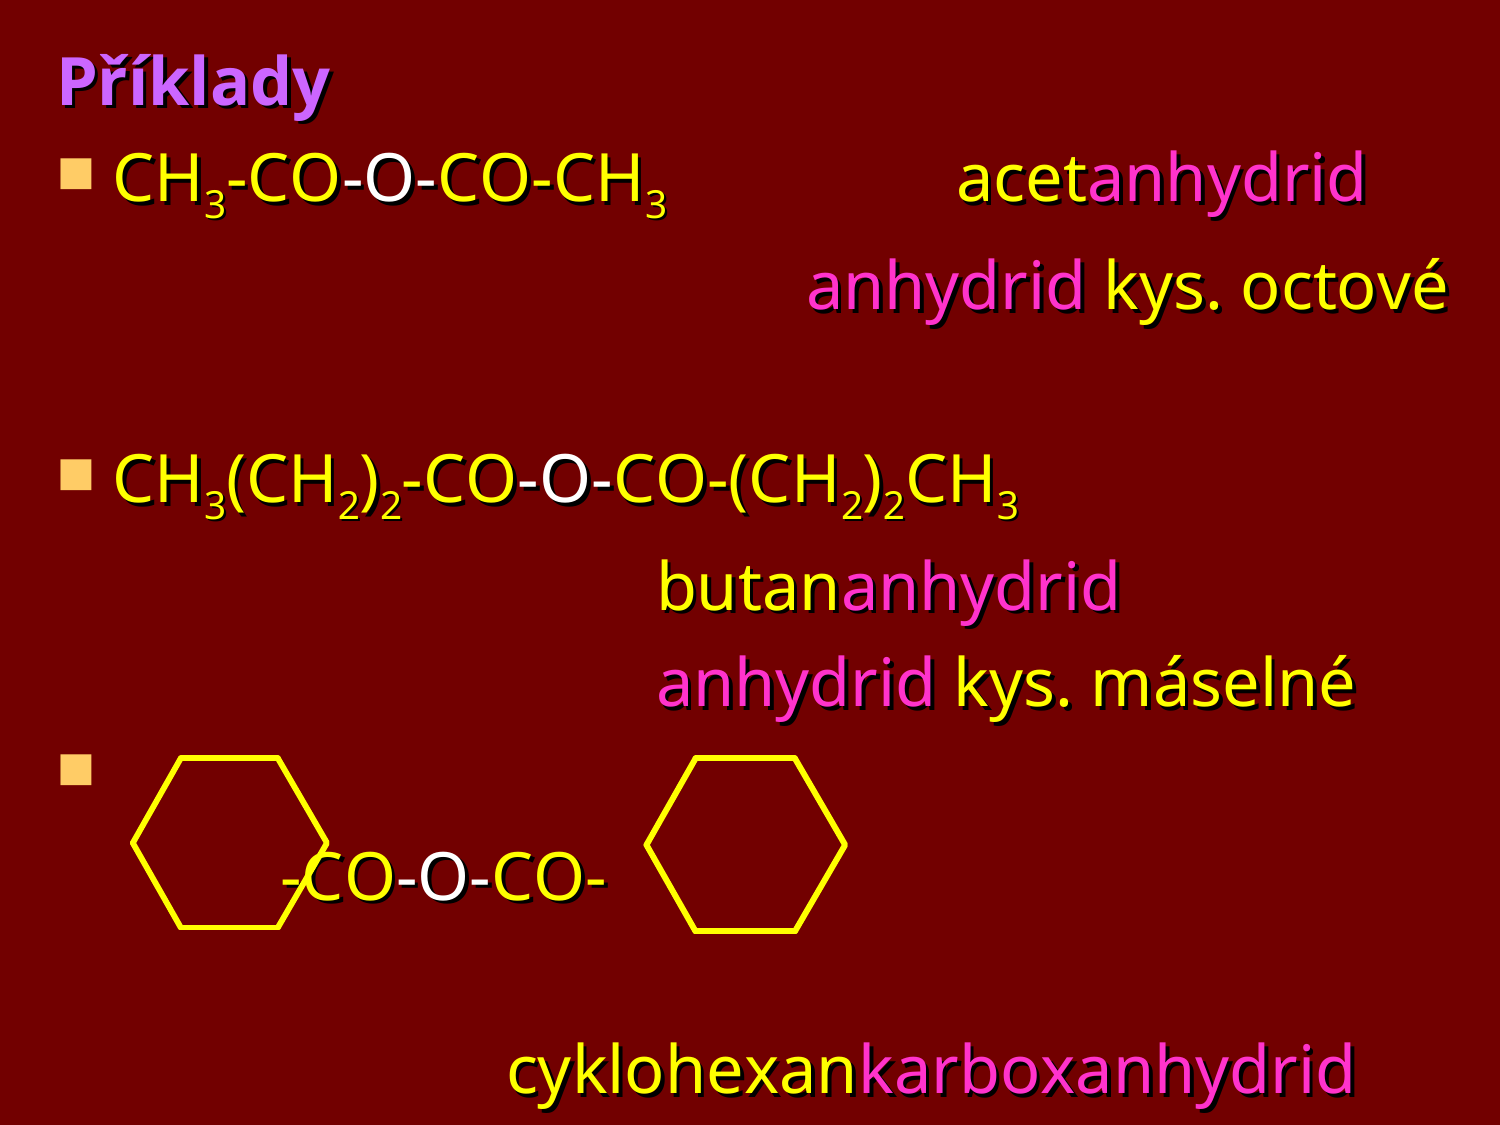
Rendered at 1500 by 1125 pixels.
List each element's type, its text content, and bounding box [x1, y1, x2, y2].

list Příklady CH3-CO-O-CO-CH3 acetanhydrid anhydrid kys. octové CH3(CH2)2-CO-O-CO-(CH2)2CH3 butananhydrid anhydrid kys. máselné -CO-O-CO- cyklohexankarboxanhydrid [41, 30, 1471, 1125]
chart [641, 753, 848, 934]
chart [128, 753, 330, 930]
